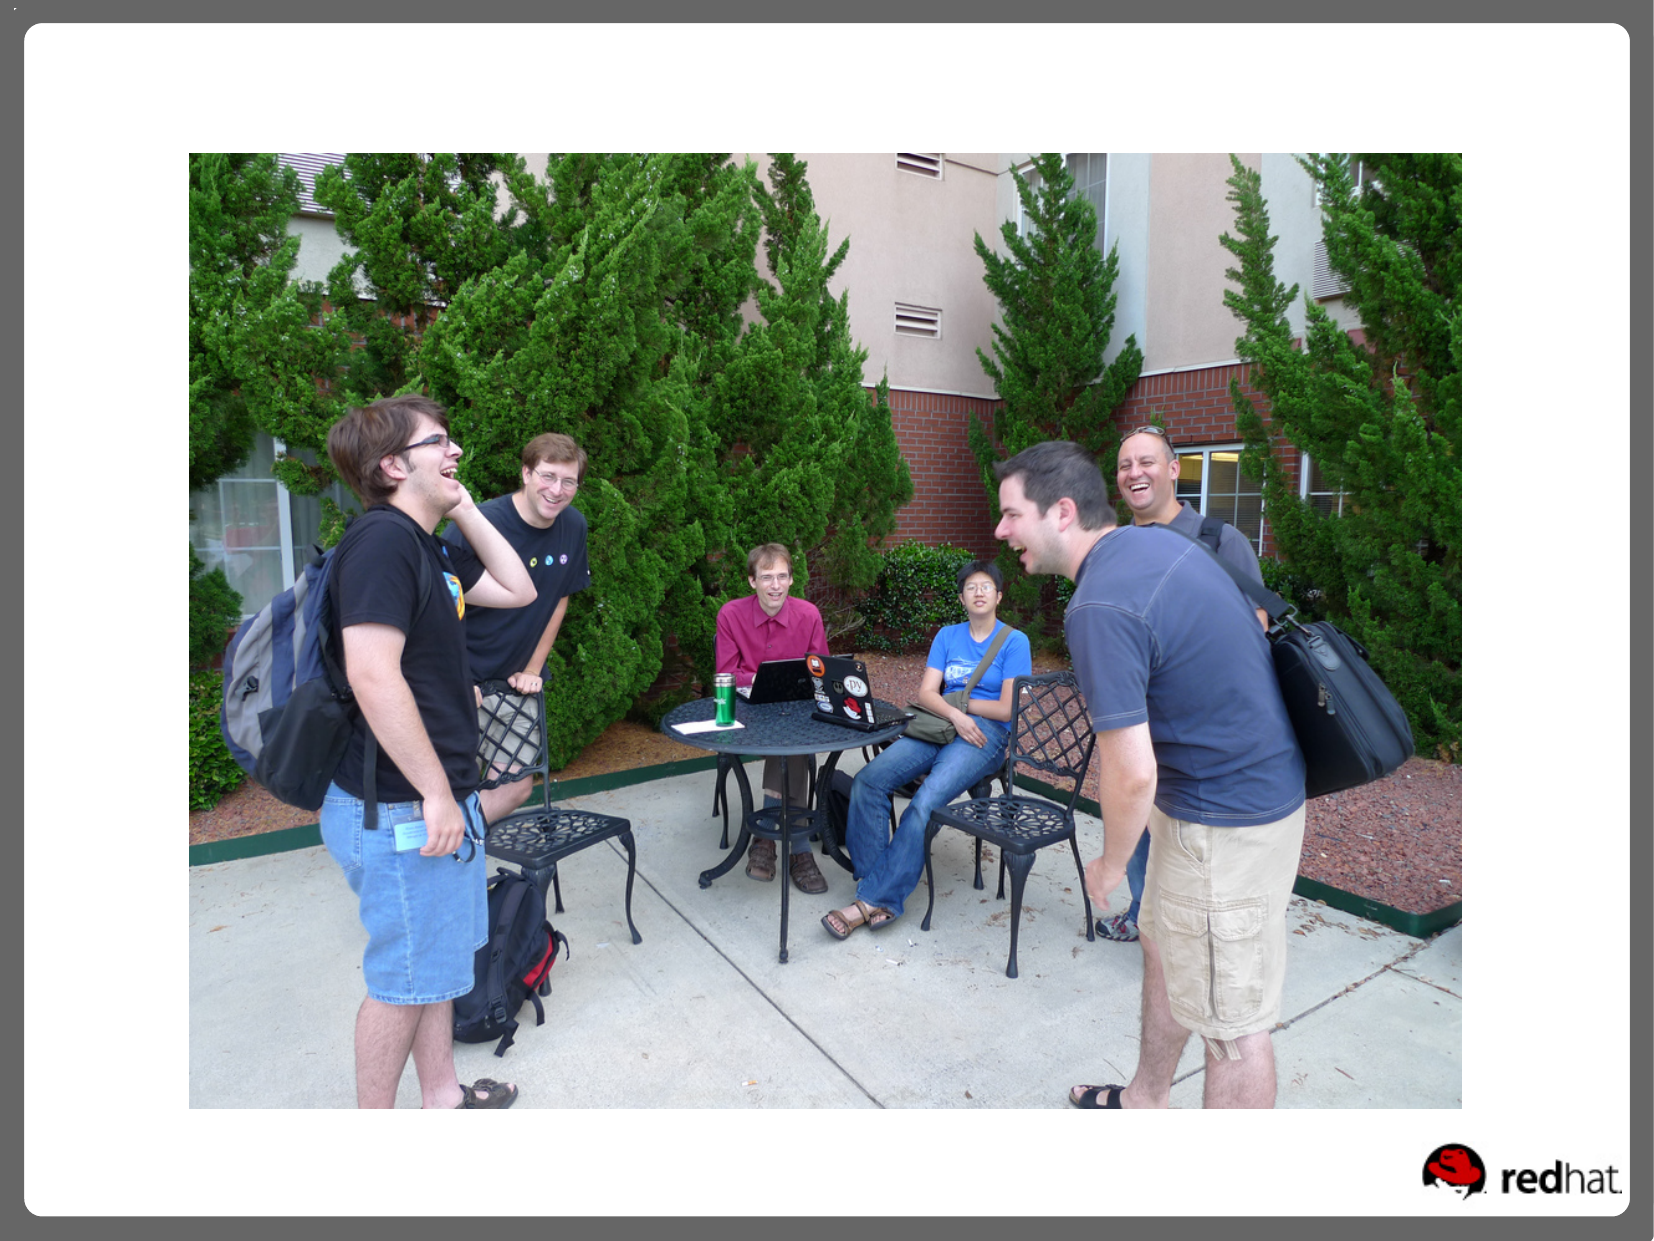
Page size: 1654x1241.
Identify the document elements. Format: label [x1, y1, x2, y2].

picture [189, 153, 1462, 1109]
picture [1421, 1141, 1622, 1209]
